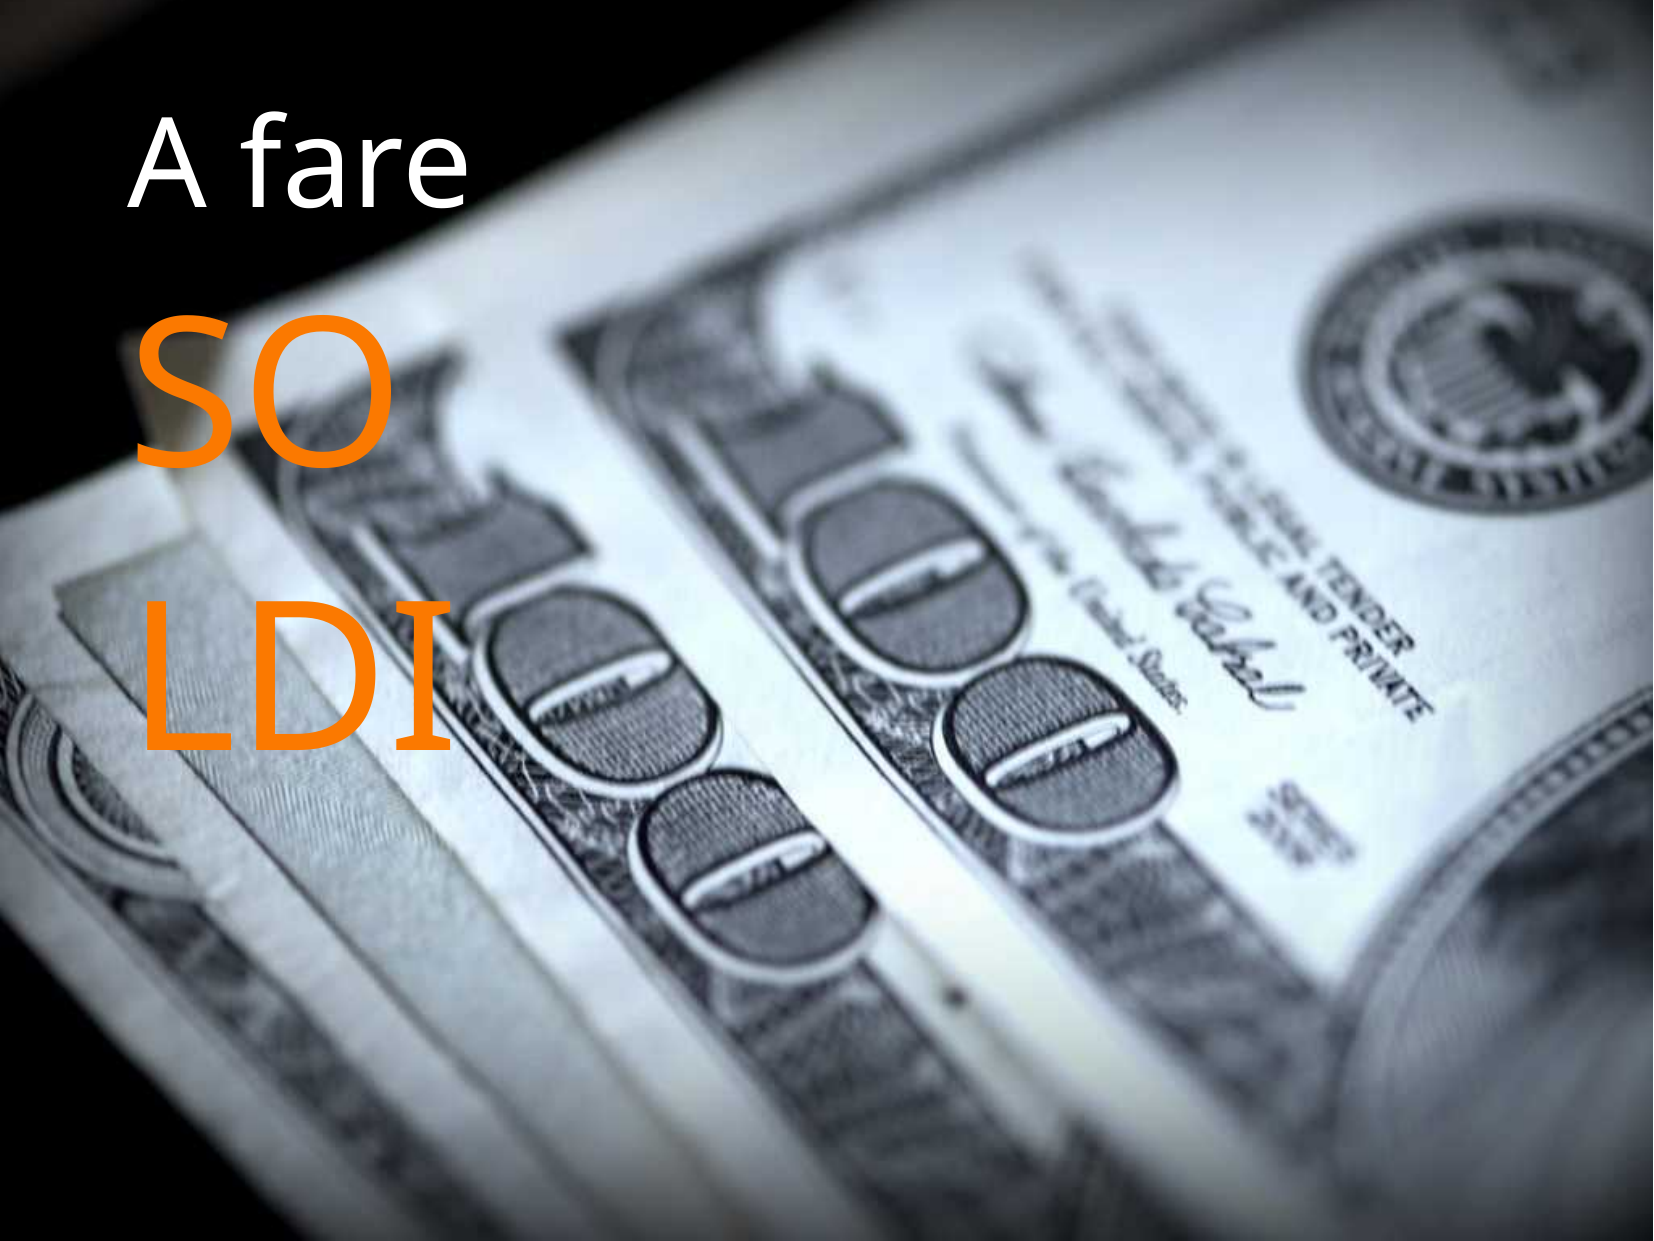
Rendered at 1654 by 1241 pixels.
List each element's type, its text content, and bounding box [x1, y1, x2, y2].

text_box A fare SOLDI [112, 66, 526, 123]
picture [0, 0, 1653, 1241]
